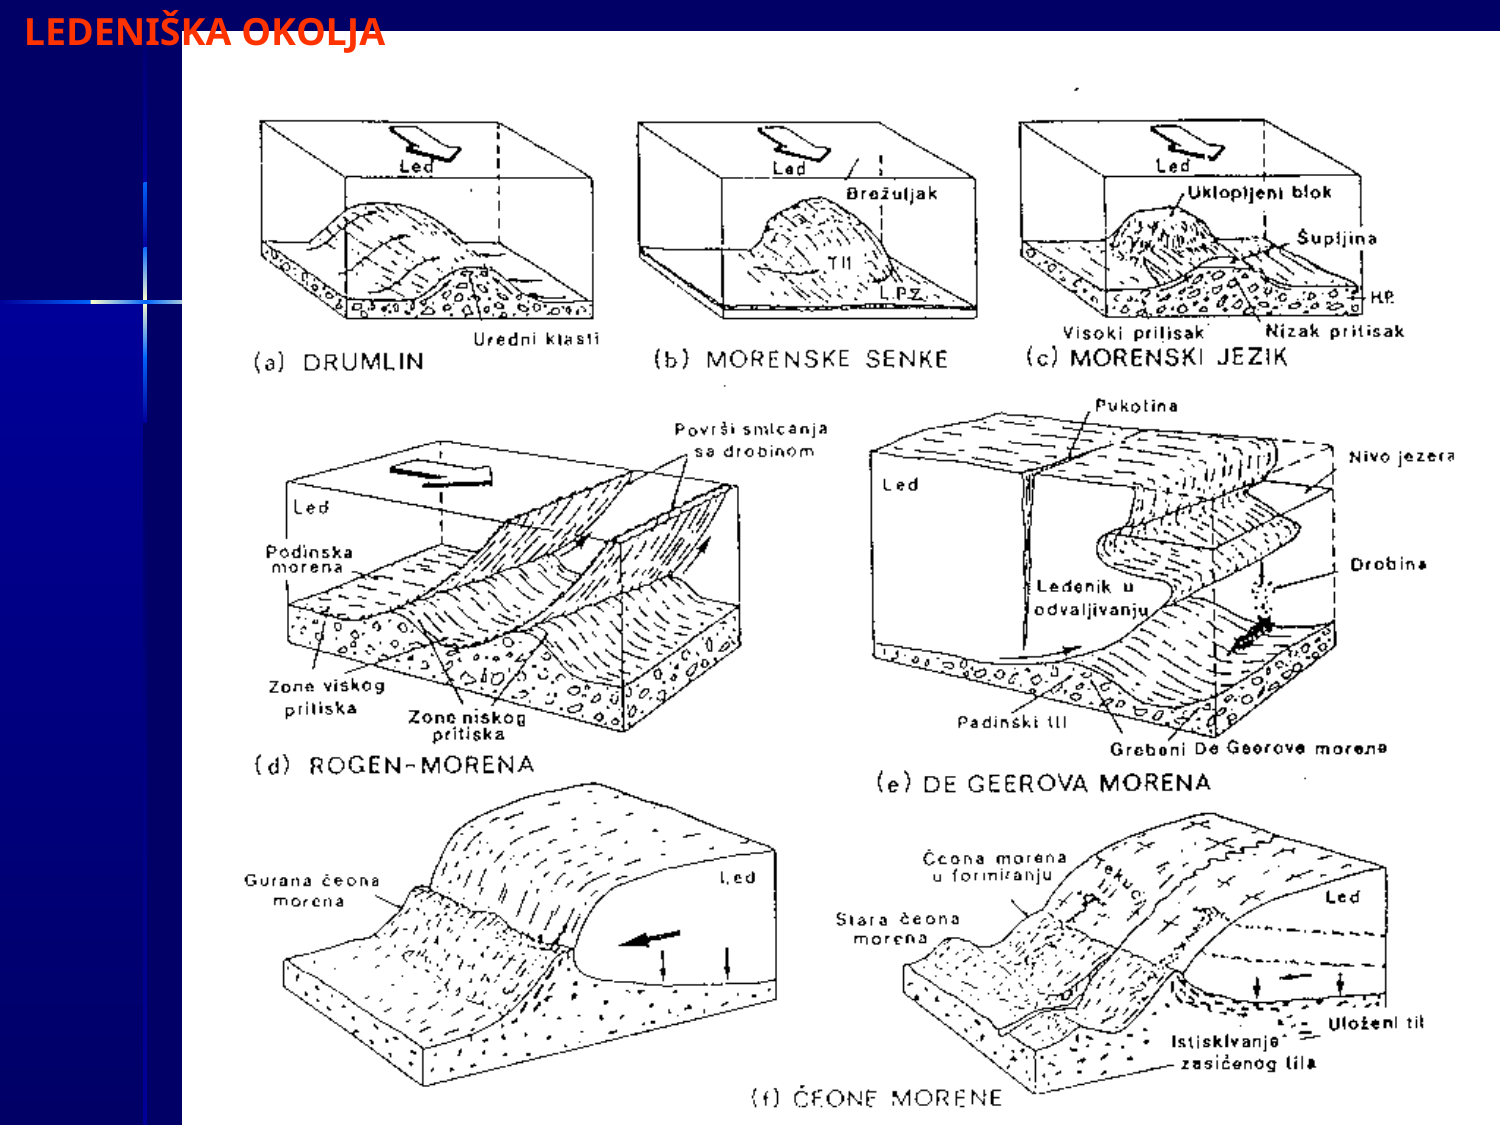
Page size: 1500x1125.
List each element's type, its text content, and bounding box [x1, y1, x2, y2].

picture [182, 31, 1500, 1125]
text_box LEDENIŠKA OKOLJA [9, 0, 401, 61]
